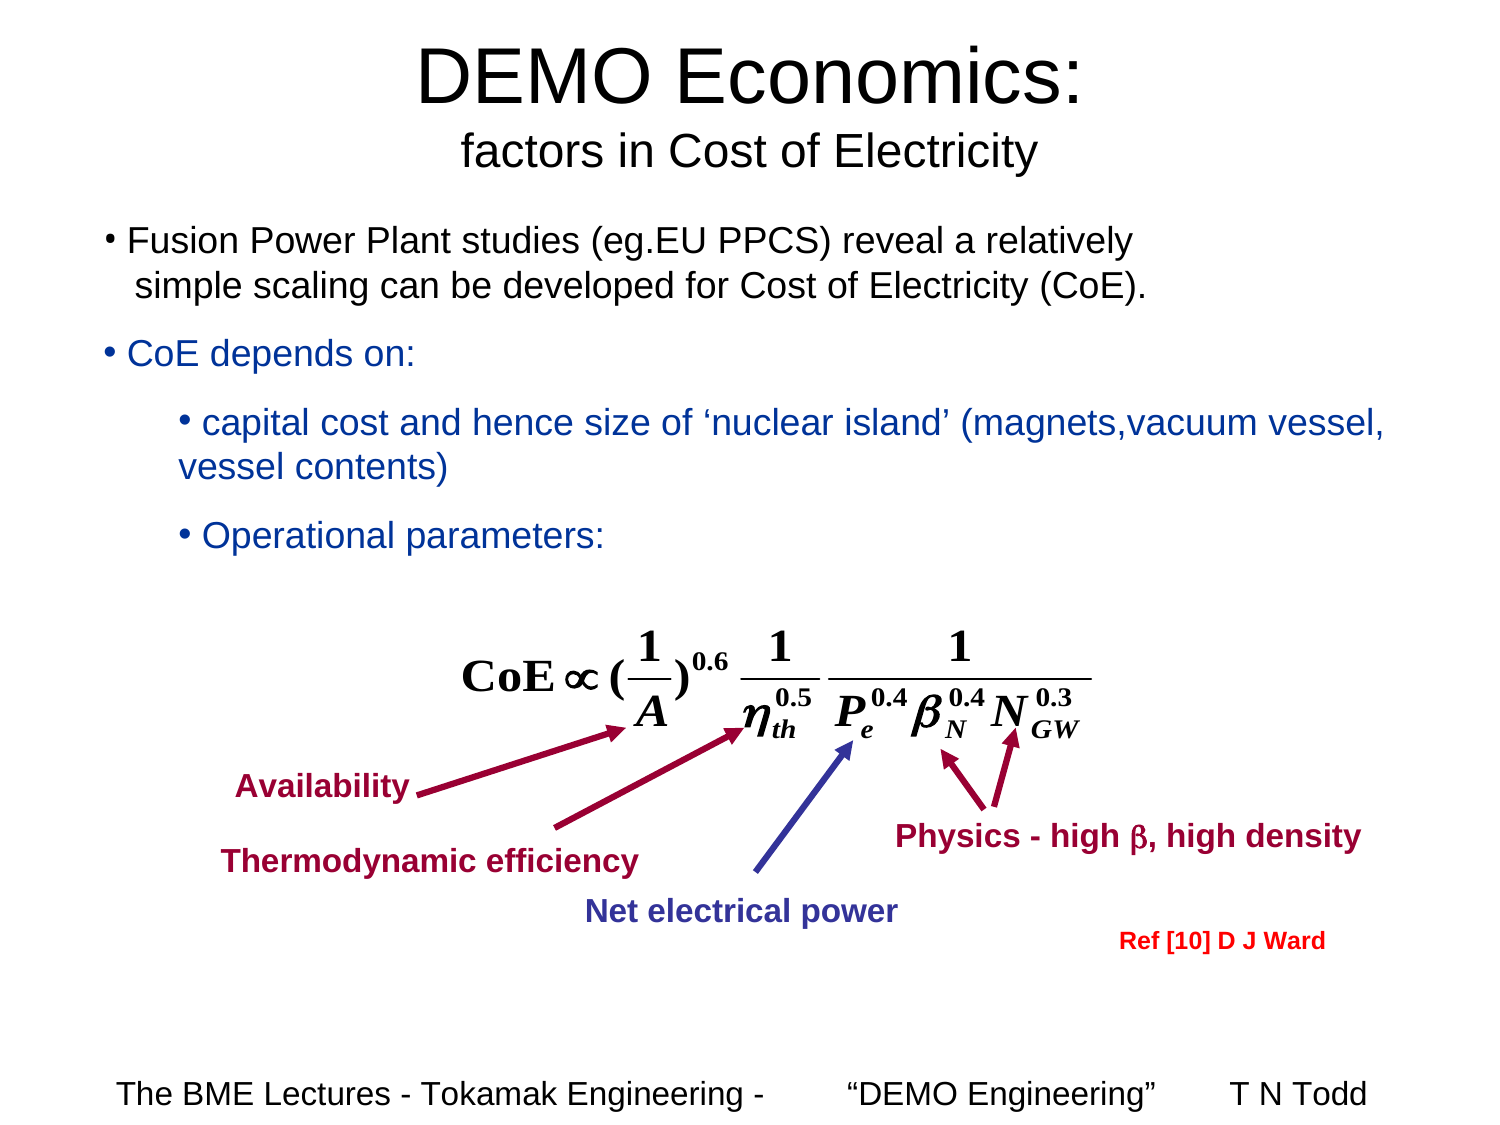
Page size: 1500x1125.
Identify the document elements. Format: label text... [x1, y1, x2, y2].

text_box DEMO Economics: factors in Cost of Electricity [75, 7, 1426, 195]
text_box Ref [10] D J Ward [1104, 916, 1400, 963]
text_box Fusion Power Plant studies (eg.EU PPCS) reveal a relatively simple scaling can be developed for Cost of Electricity (CoE). CoE depends on: capital cost and hence size of ‘nuclear island’ (magnets,vacuum vessel, vessel contents) Operational parameters: [88, 207, 1464, 564]
text_box Availability [219, 756, 473, 813]
text_box Thermodynamic efficiency [194, 831, 666, 887]
text_box Net electrical power [557, 881, 927, 938]
text_box Physics - high , high density [832, 806, 1416, 863]
chart [454, 614, 1102, 749]
